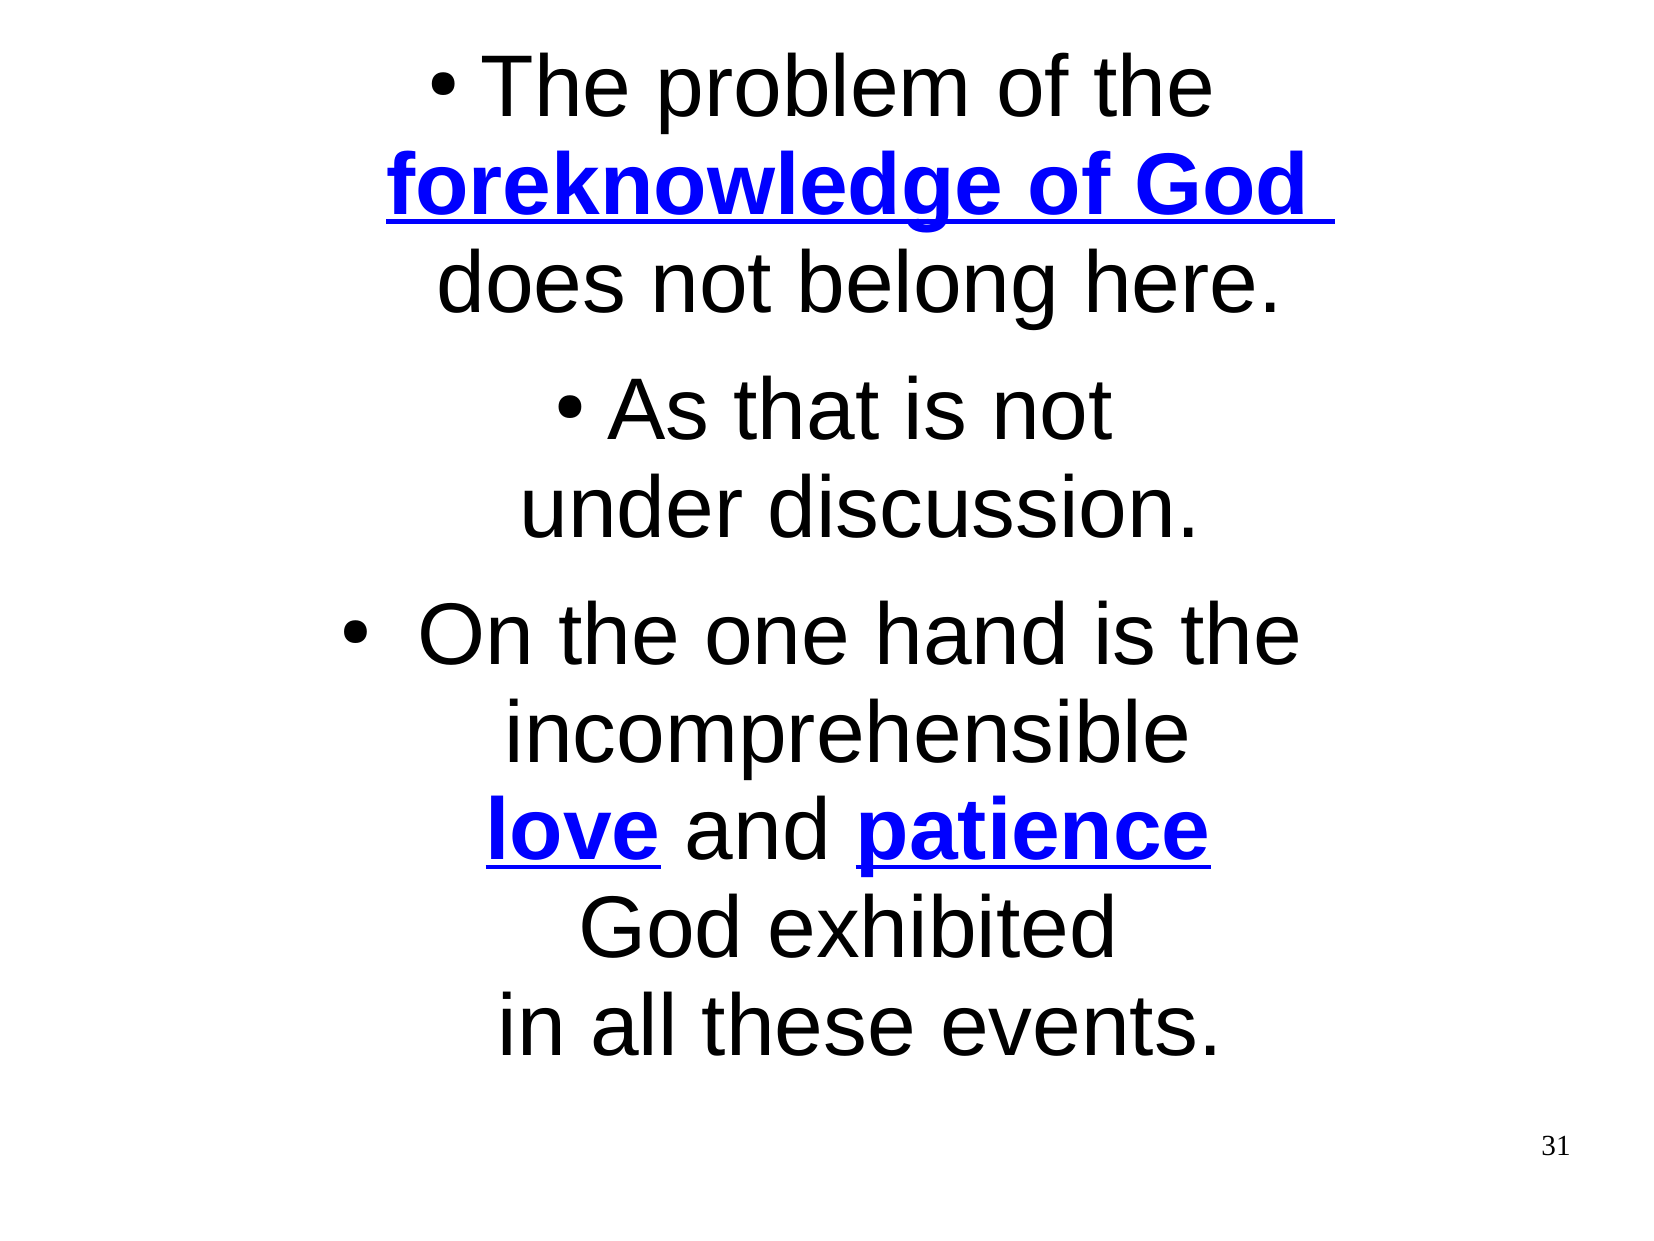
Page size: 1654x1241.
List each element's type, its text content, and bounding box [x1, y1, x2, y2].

list The problem of the foreknowledge of God does not belong here. As that is not under discussion. On the one hand is the incomprehensible love and patience God exhibited in all these events. [37, 37, 1613, 1201]
